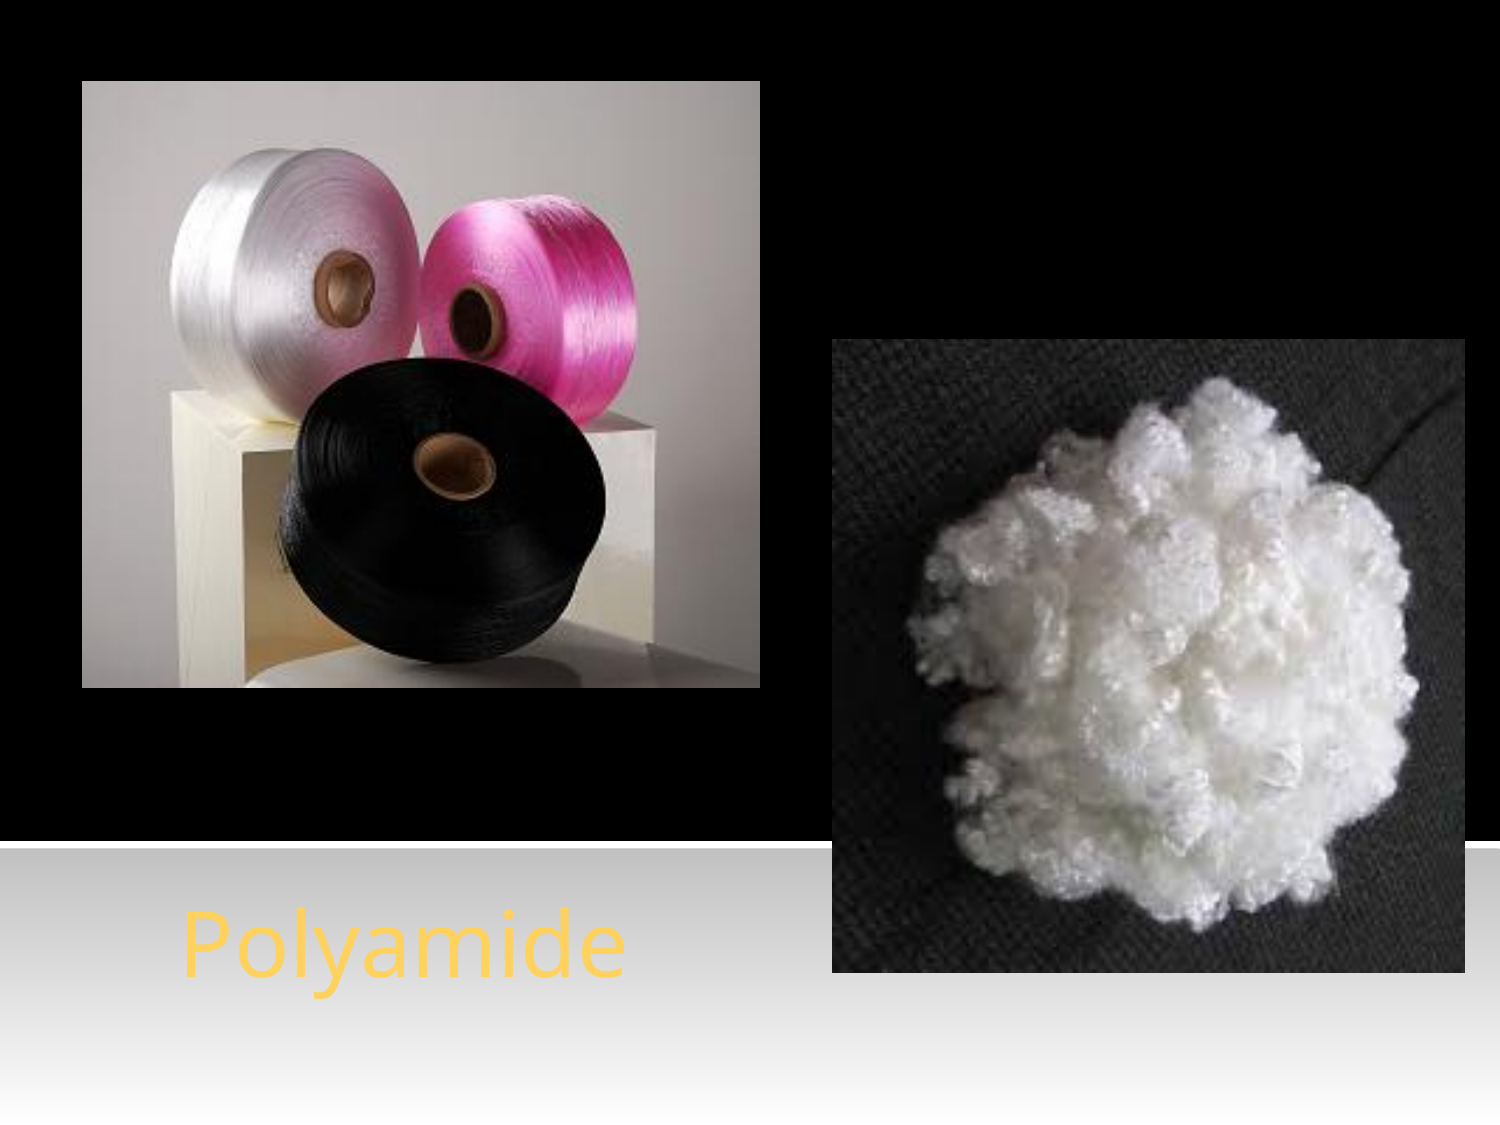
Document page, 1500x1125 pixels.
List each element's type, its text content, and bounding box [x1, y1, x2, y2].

picture [82, 81, 760, 688]
picture [832, 339, 1465, 973]
text_box Polyamide [163, 878, 750, 1004]
